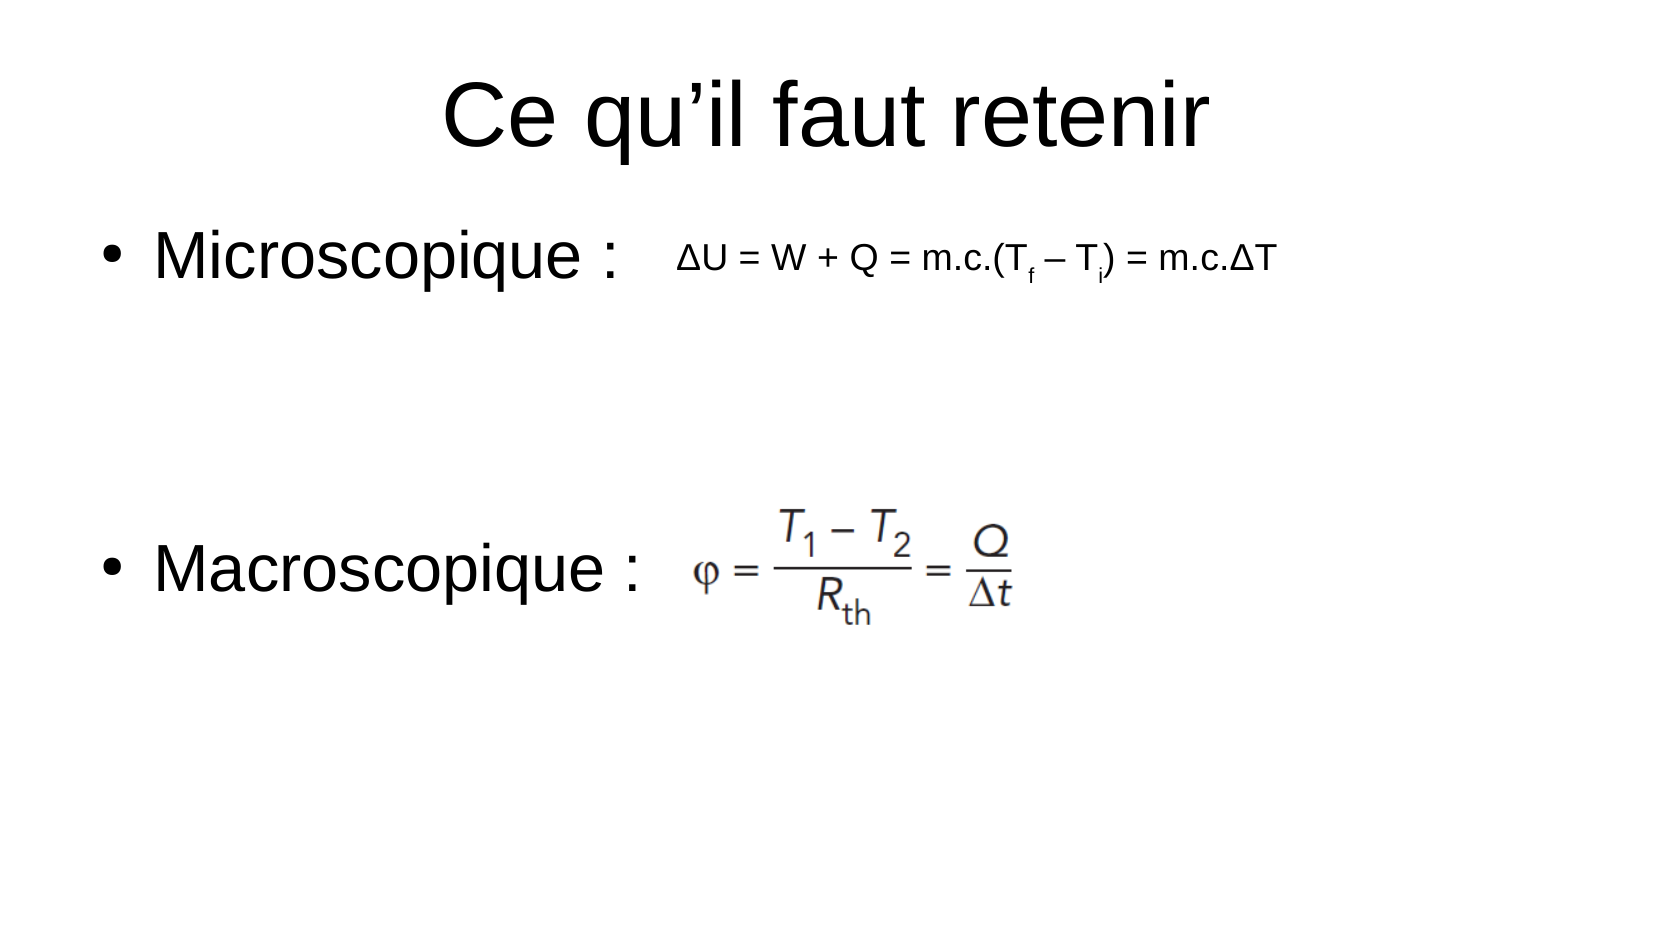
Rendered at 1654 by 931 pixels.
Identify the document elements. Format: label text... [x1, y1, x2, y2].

list Microscopique : Macroscopique : [82, 217, 1571, 758]
title Ce qu’il faut retenir [82, 37, 1571, 193]
text_box ΔU = W + Q = m.c.(Tf – Ti) = m.c.ΔT [661, 229, 1560, 296]
picture [671, 484, 1028, 635]
